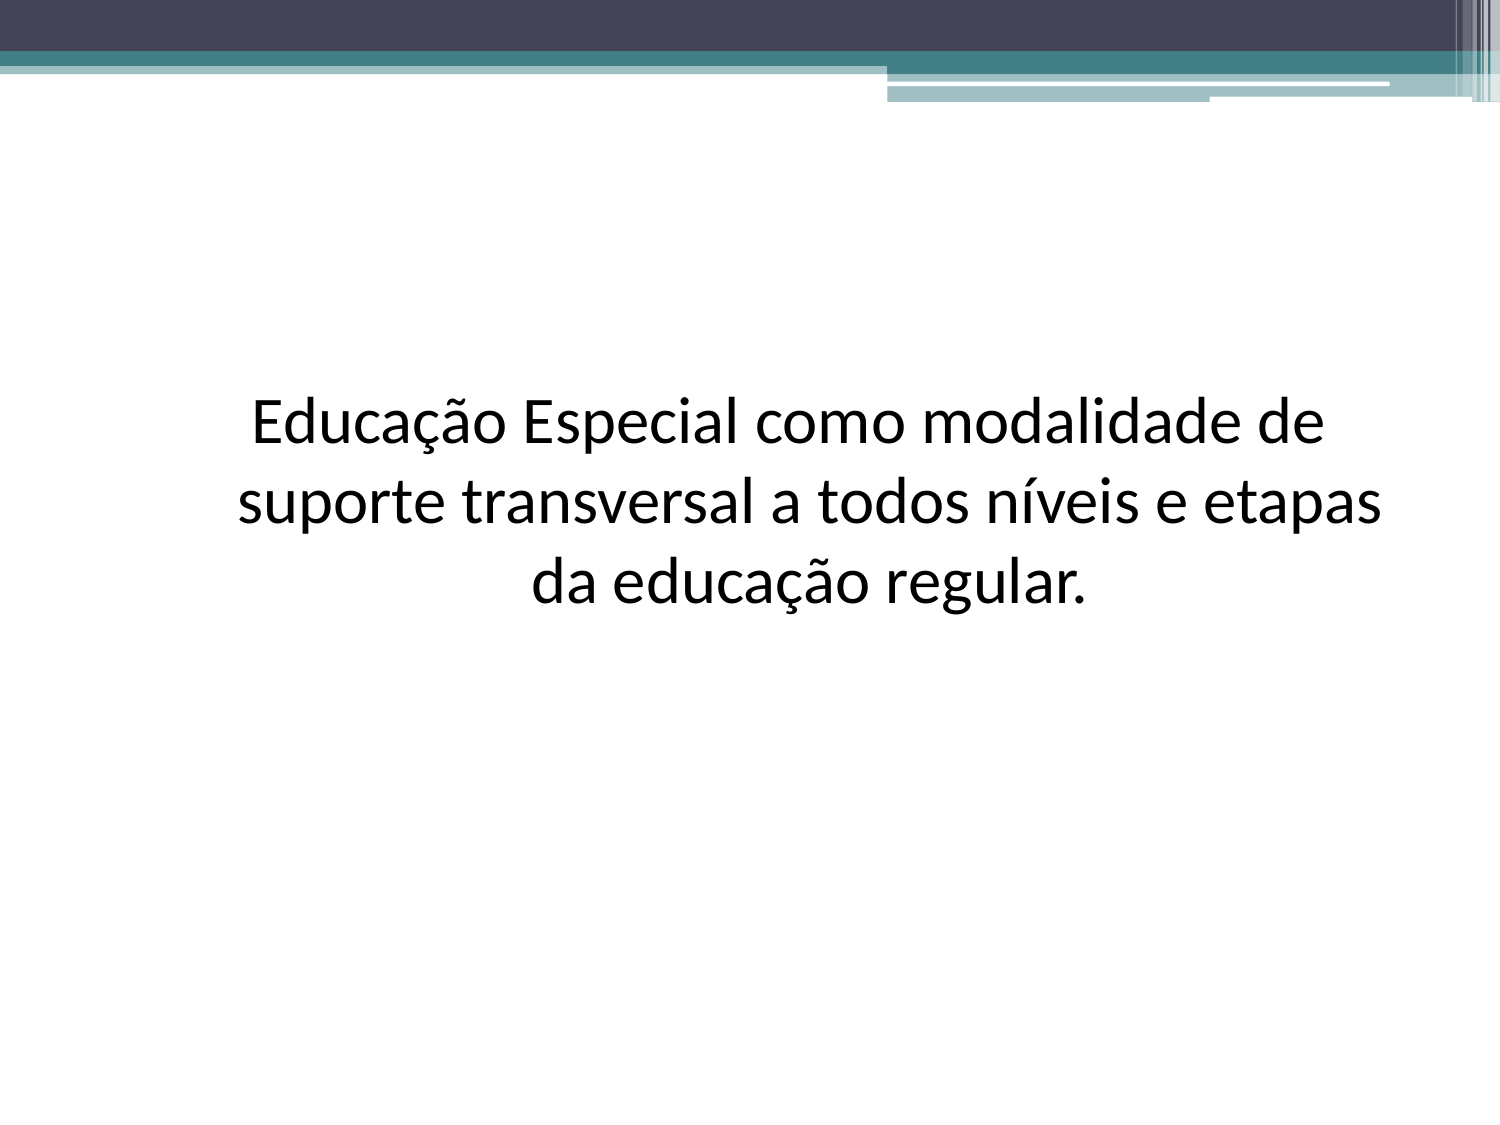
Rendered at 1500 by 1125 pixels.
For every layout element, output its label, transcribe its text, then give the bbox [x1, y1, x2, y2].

list Educação Especial como modalidade de suporte transversal a todos níveis e etapas da educação regular. [75, 368, 1426, 1079]
